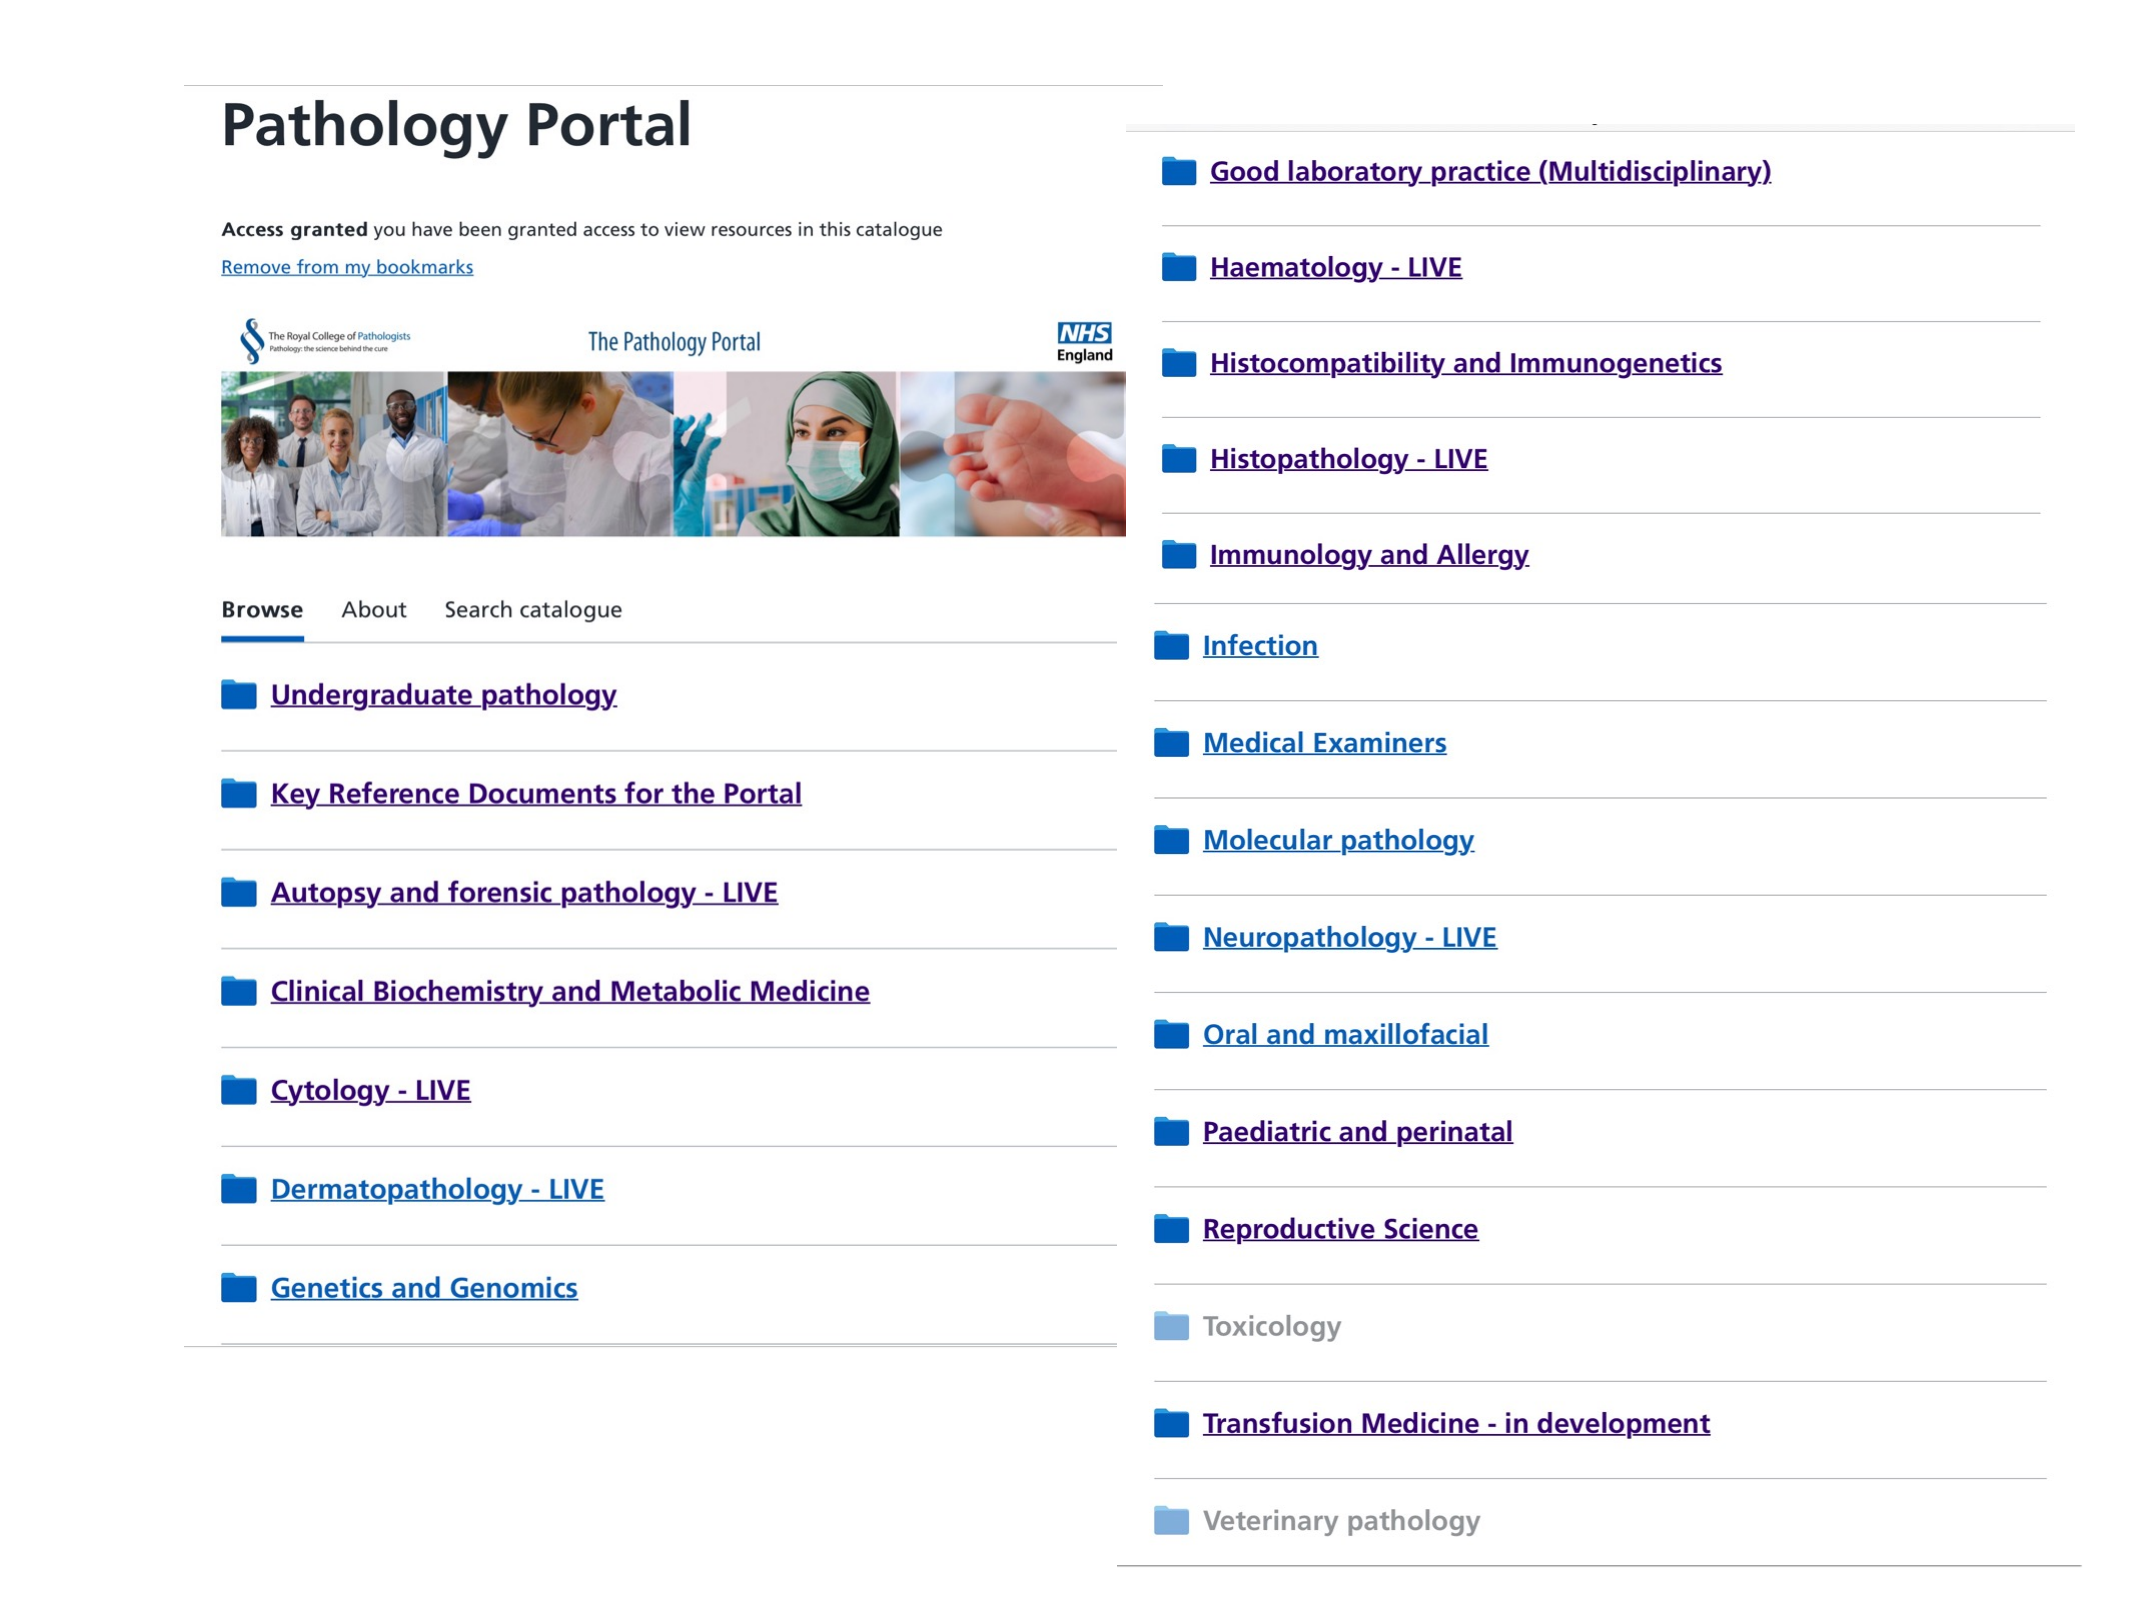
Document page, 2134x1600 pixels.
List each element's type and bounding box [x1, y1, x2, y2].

picture [184, 85, 2084, 1565]
